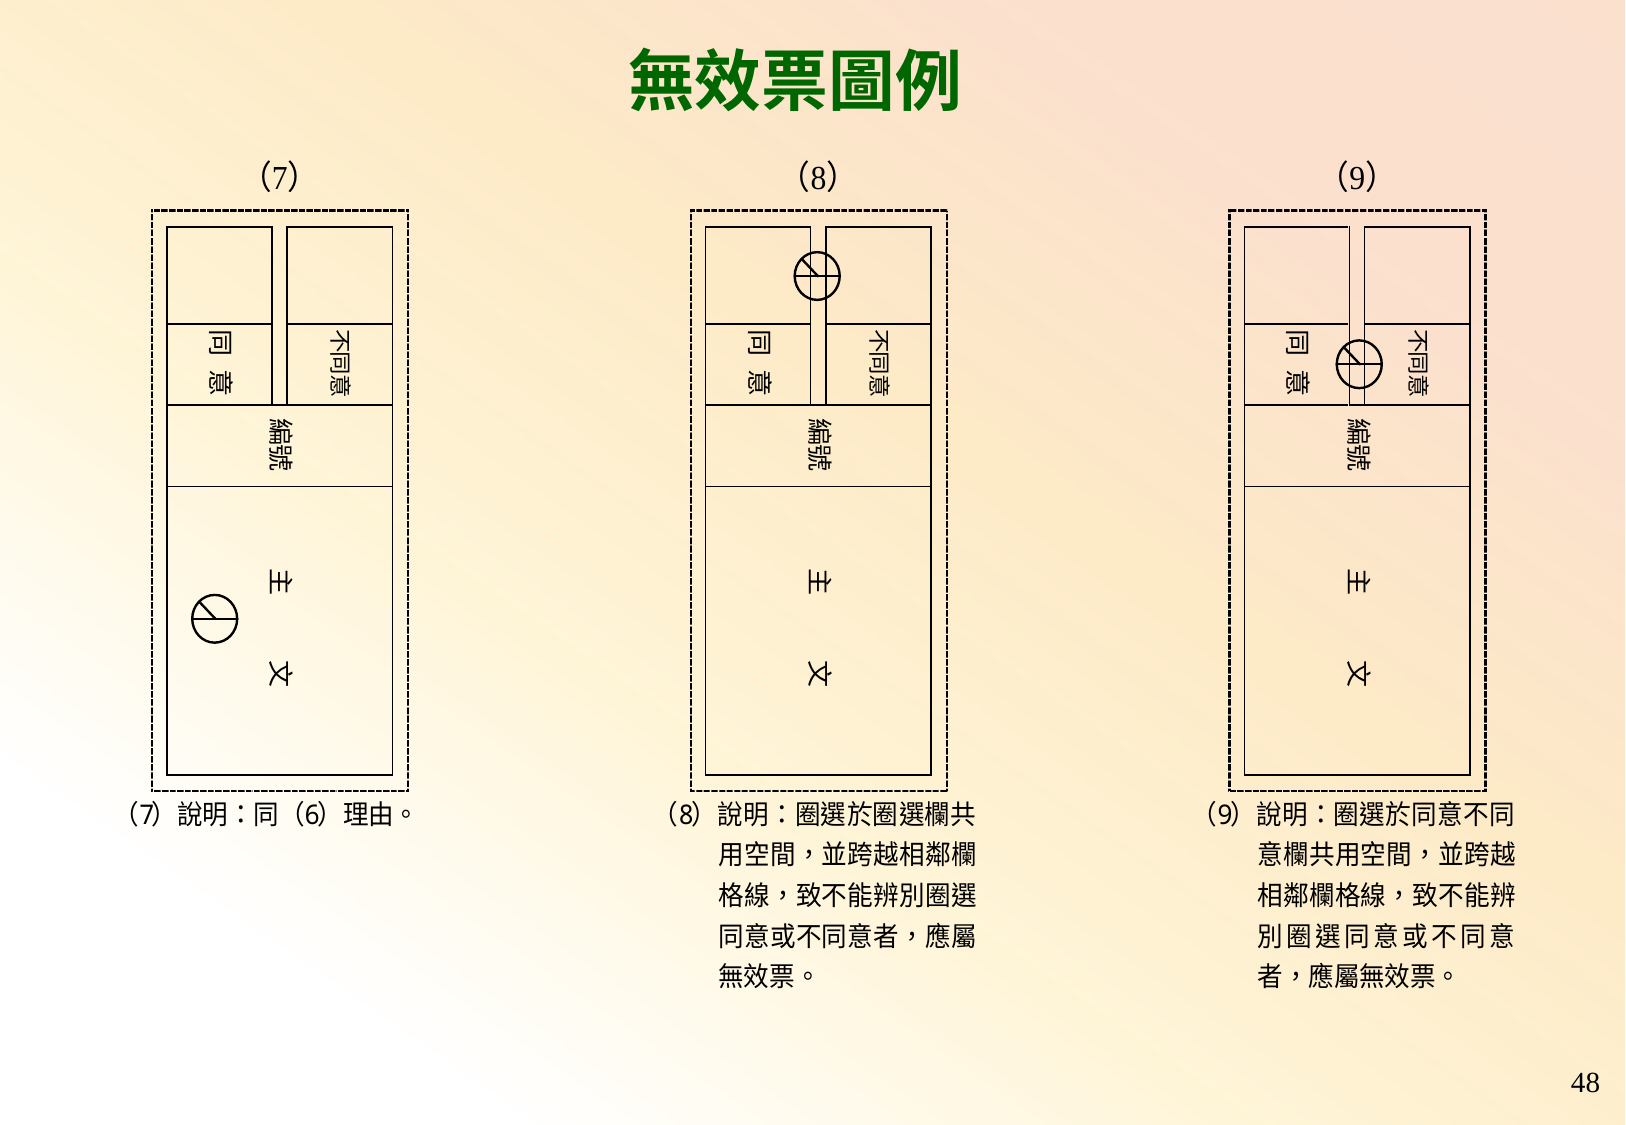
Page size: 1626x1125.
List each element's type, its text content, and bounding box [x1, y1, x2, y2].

picture [0, 0, 1626, 1125]
text_box 無效票圖例 [340, 30, 1250, 127]
